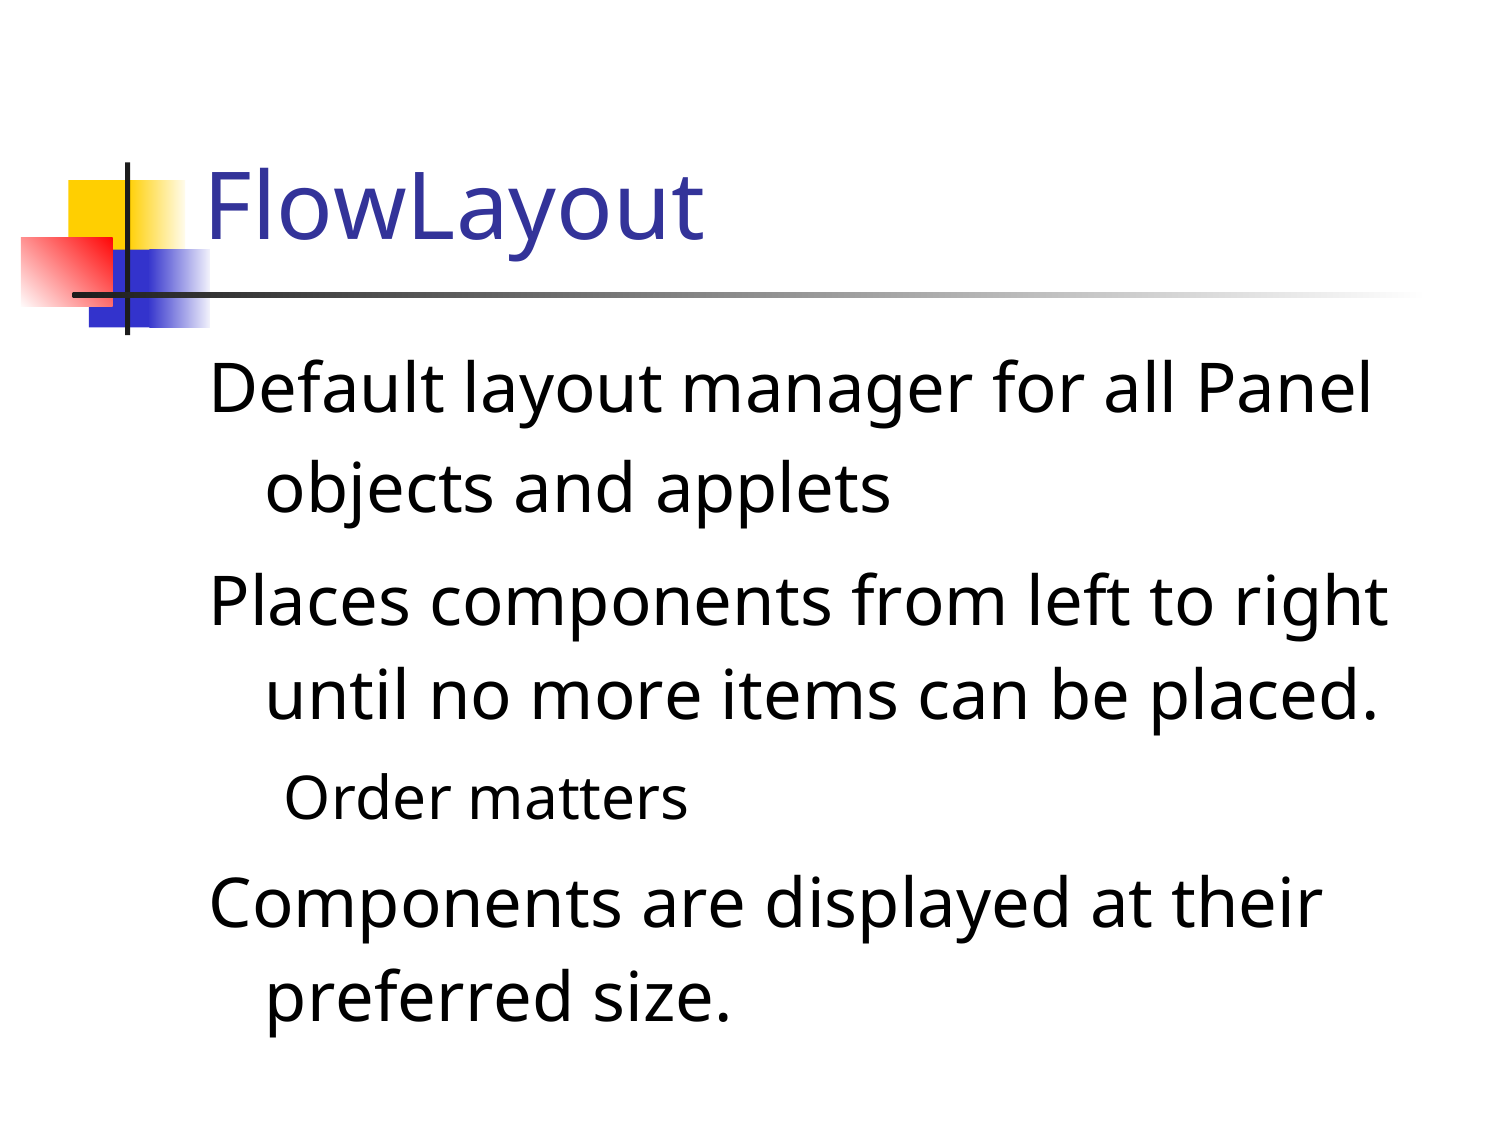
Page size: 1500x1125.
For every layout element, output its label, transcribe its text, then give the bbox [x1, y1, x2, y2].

title FlowLayout [188, 35, 1468, 276]
list Default layout manager for all Panel objects and applets Places components from left to right until no more items can be placed. Order matters Components are displayed at their preferred size. [193, 331, 1469, 1077]
